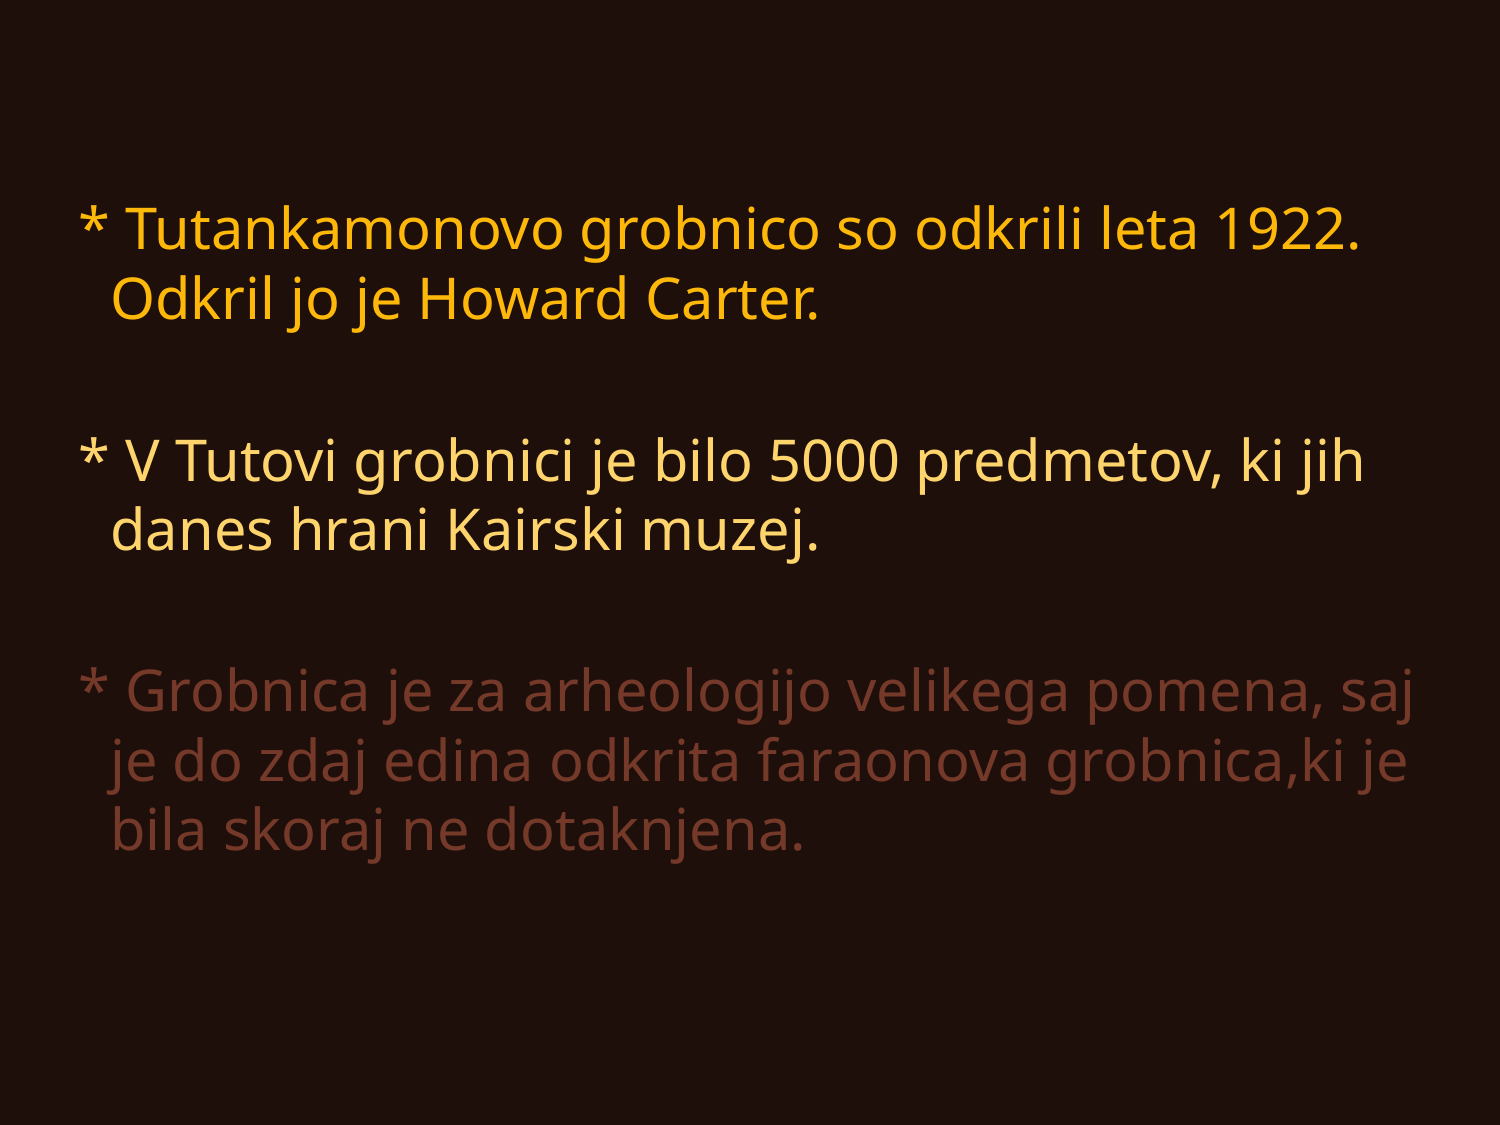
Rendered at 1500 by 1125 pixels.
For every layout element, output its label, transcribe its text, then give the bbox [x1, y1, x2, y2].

list * Tutankamonovo grobnico so odkrili leta 1922. Odkril jo je Howard Carter. * V Tutovi grobnici je bilo 5000 predmetov, ki jih danes hrani Kairski muzej. * Grobnica je za arheologijo velikega pomena, saj je do zdaj edina odkrita faraonova grobnica,ki je bila skoraj ne dotaknjena. [53, 184, 1471, 927]
